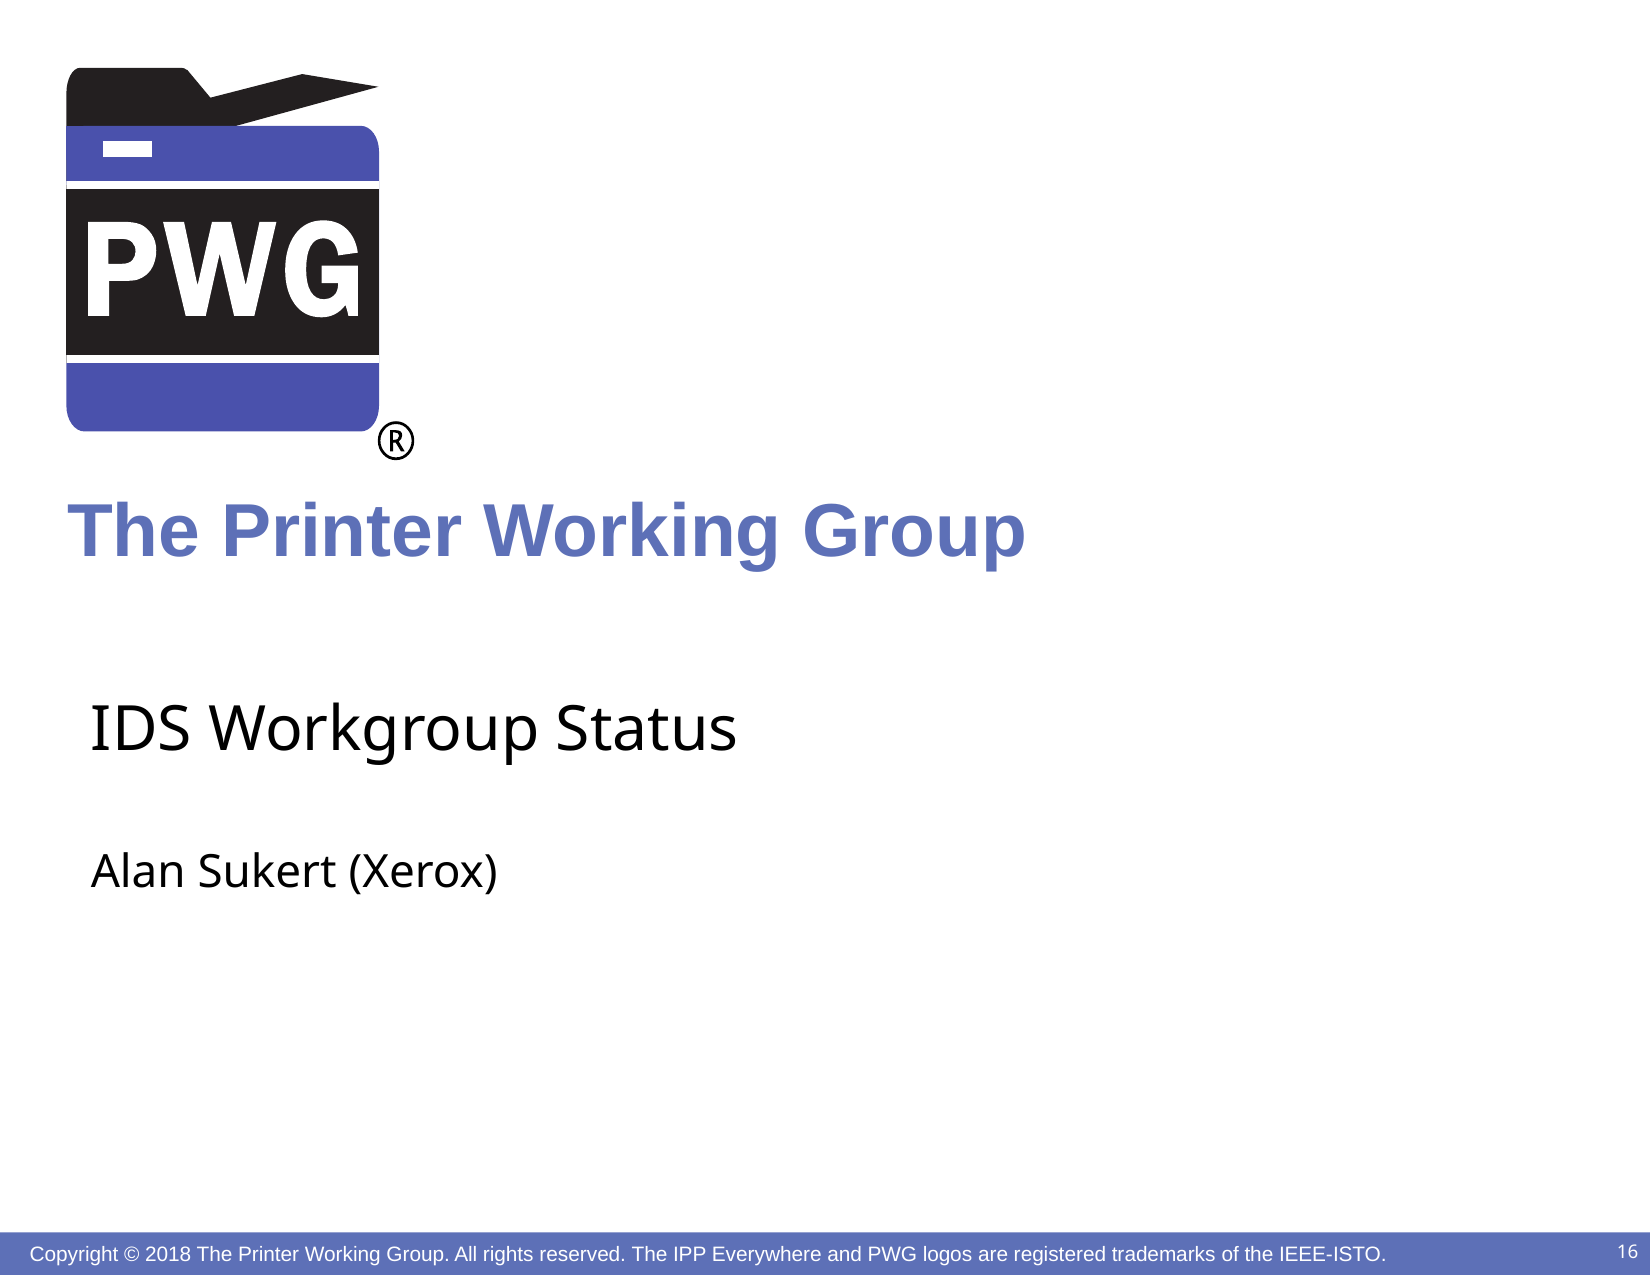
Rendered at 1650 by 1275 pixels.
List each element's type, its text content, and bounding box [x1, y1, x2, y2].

title IDS Workgroup Status [82, 680, 1585, 800]
text_box Alan Sukert (Xerox) [82, 832, 1568, 1233]
